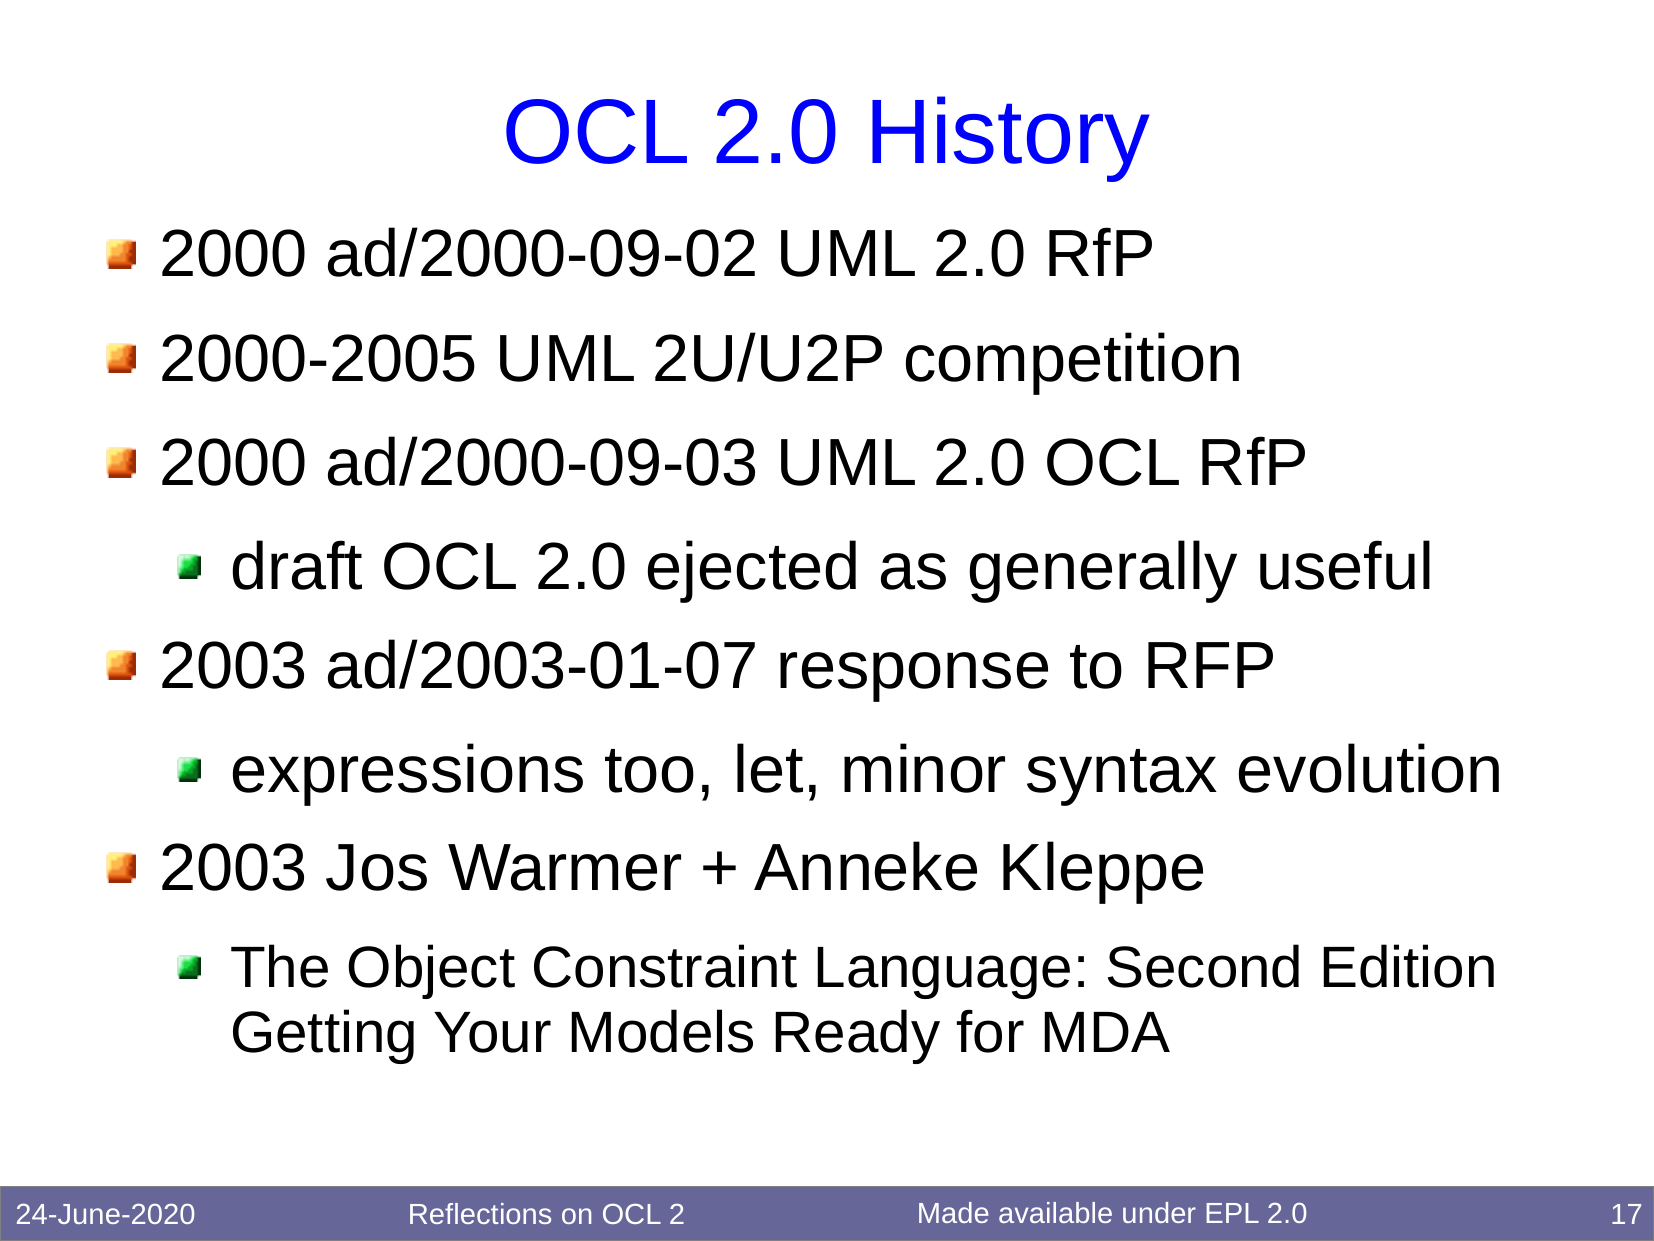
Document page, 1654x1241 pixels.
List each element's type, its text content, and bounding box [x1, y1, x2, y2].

list 2000 ad/2000-09-02 UML 2.0 RfP 2000-2005 UML 2U/U2P competition 2000 ad/2000-09-03 UML 2.0 OCL RfP draft OCL 2.0 ejected as generally useful 2003 ad/2003-01-07 response to RFP expressions too, let, minor syntax evolution 2003 Jos Warmer + Anneke Kleppe The Object Constraint Language: Second Edition Getting Your Models Ready for MDA [88, 216, 1615, 1152]
title OCL 2.0 History [82, 49, 1571, 215]
